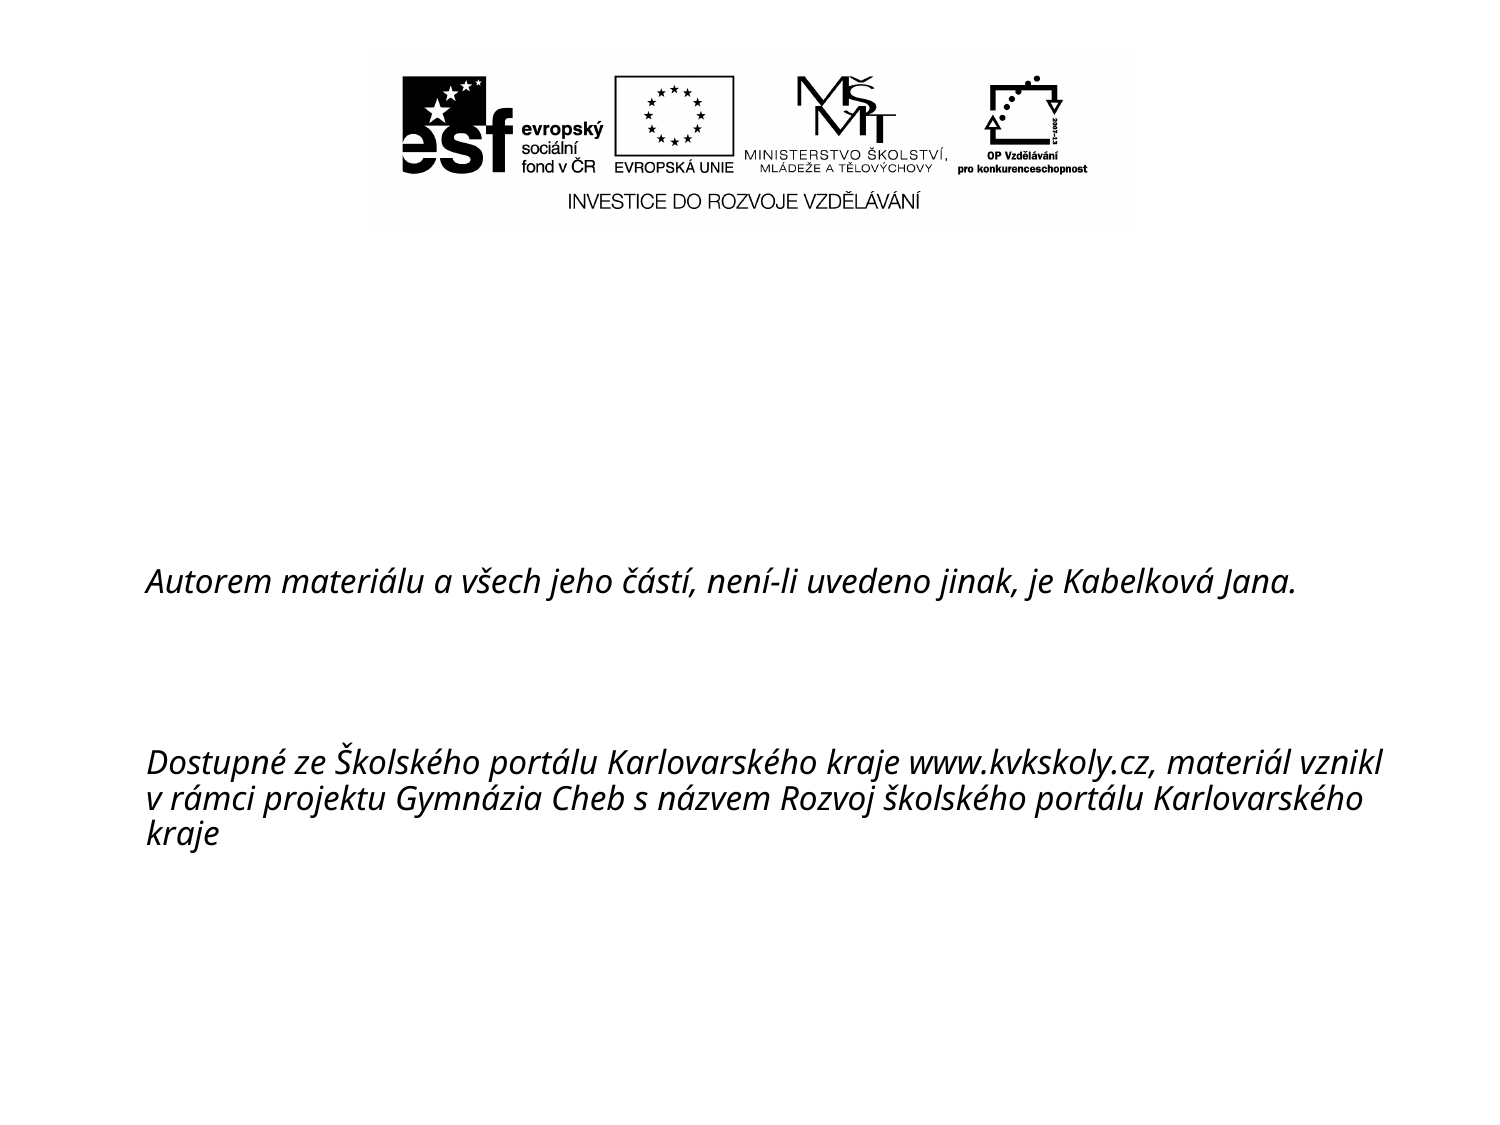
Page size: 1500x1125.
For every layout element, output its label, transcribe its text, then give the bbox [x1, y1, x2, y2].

list Autorem materiálu a všech jeho částí, není-li uvedeno jinak, je Kabelková Jana. Dostupné ze Školského portálu Karlovarského kraje www.kvkskoly.cz, materiál vznikl v rámci projektu Gymnázia Cheb s názvem Rozvoj školského portálu Karlovarského kraje [75, 262, 1426, 1006]
picture [366, 45, 1134, 233]
